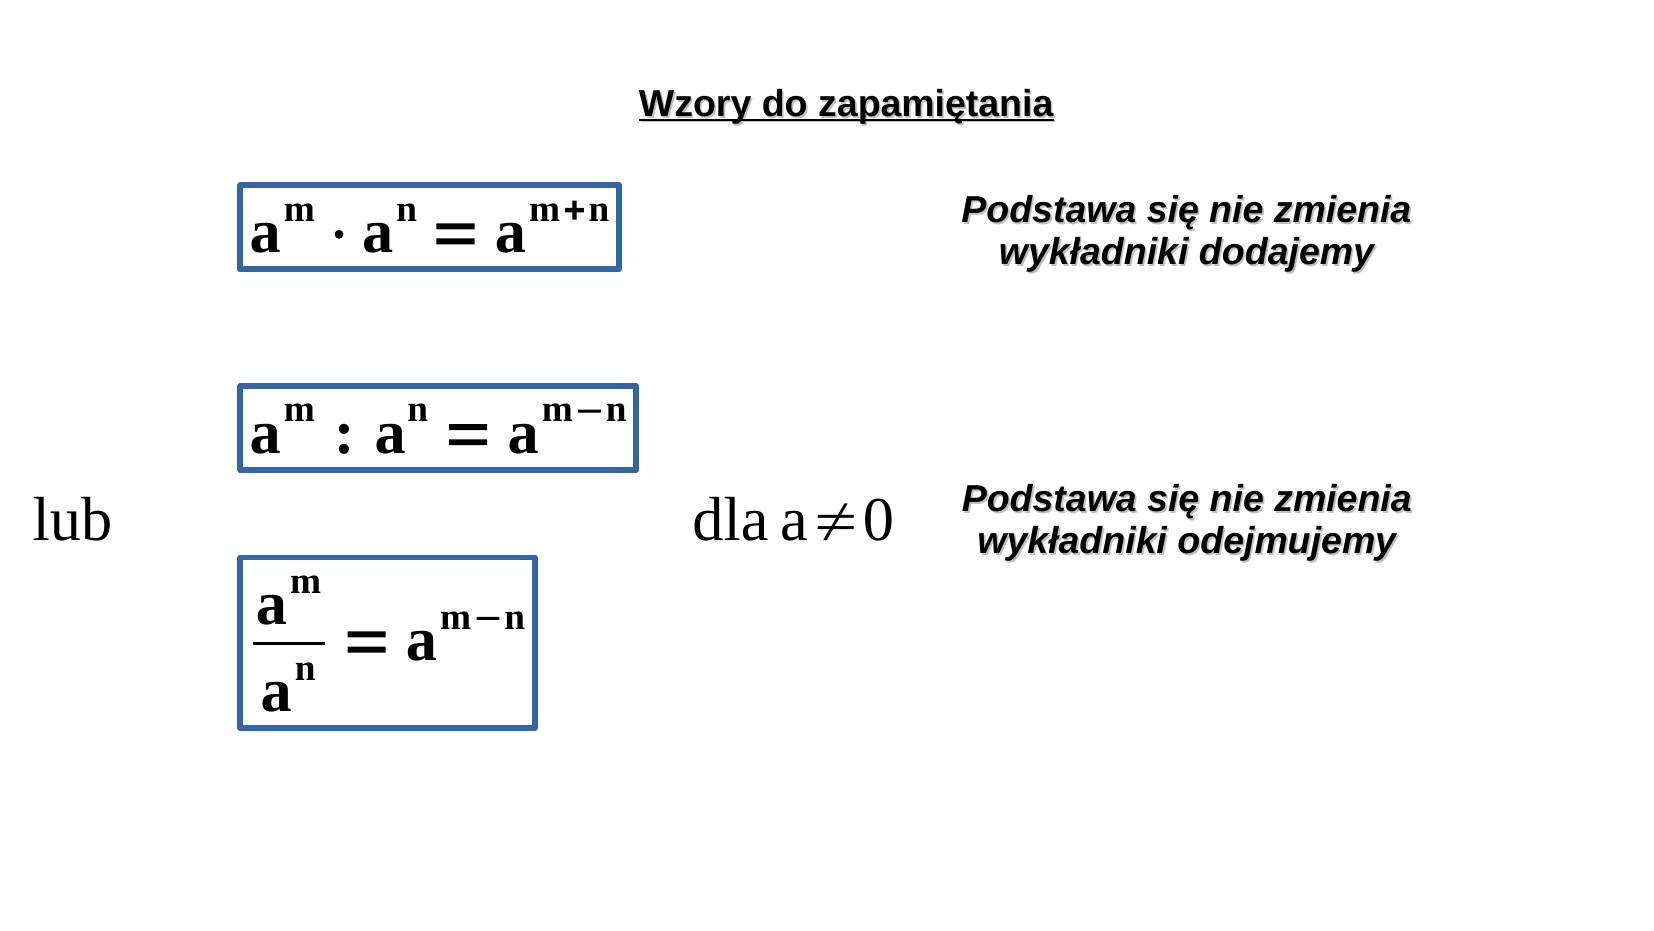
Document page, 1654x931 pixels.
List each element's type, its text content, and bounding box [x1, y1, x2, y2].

chart [24, 483, 119, 553]
chart [243, 389, 634, 467]
text_box Podstawa się nie zmienia wykładniki dodajemy [899, 181, 1475, 281]
chart [243, 188, 616, 267]
text_box Podstawa się nie zmienia wykładniki odejmujemy [848, 470, 1526, 570]
chart [243, 560, 532, 726]
chart [686, 483, 848, 553]
text_box Wzory do zapamiętania [432, 75, 1261, 136]
